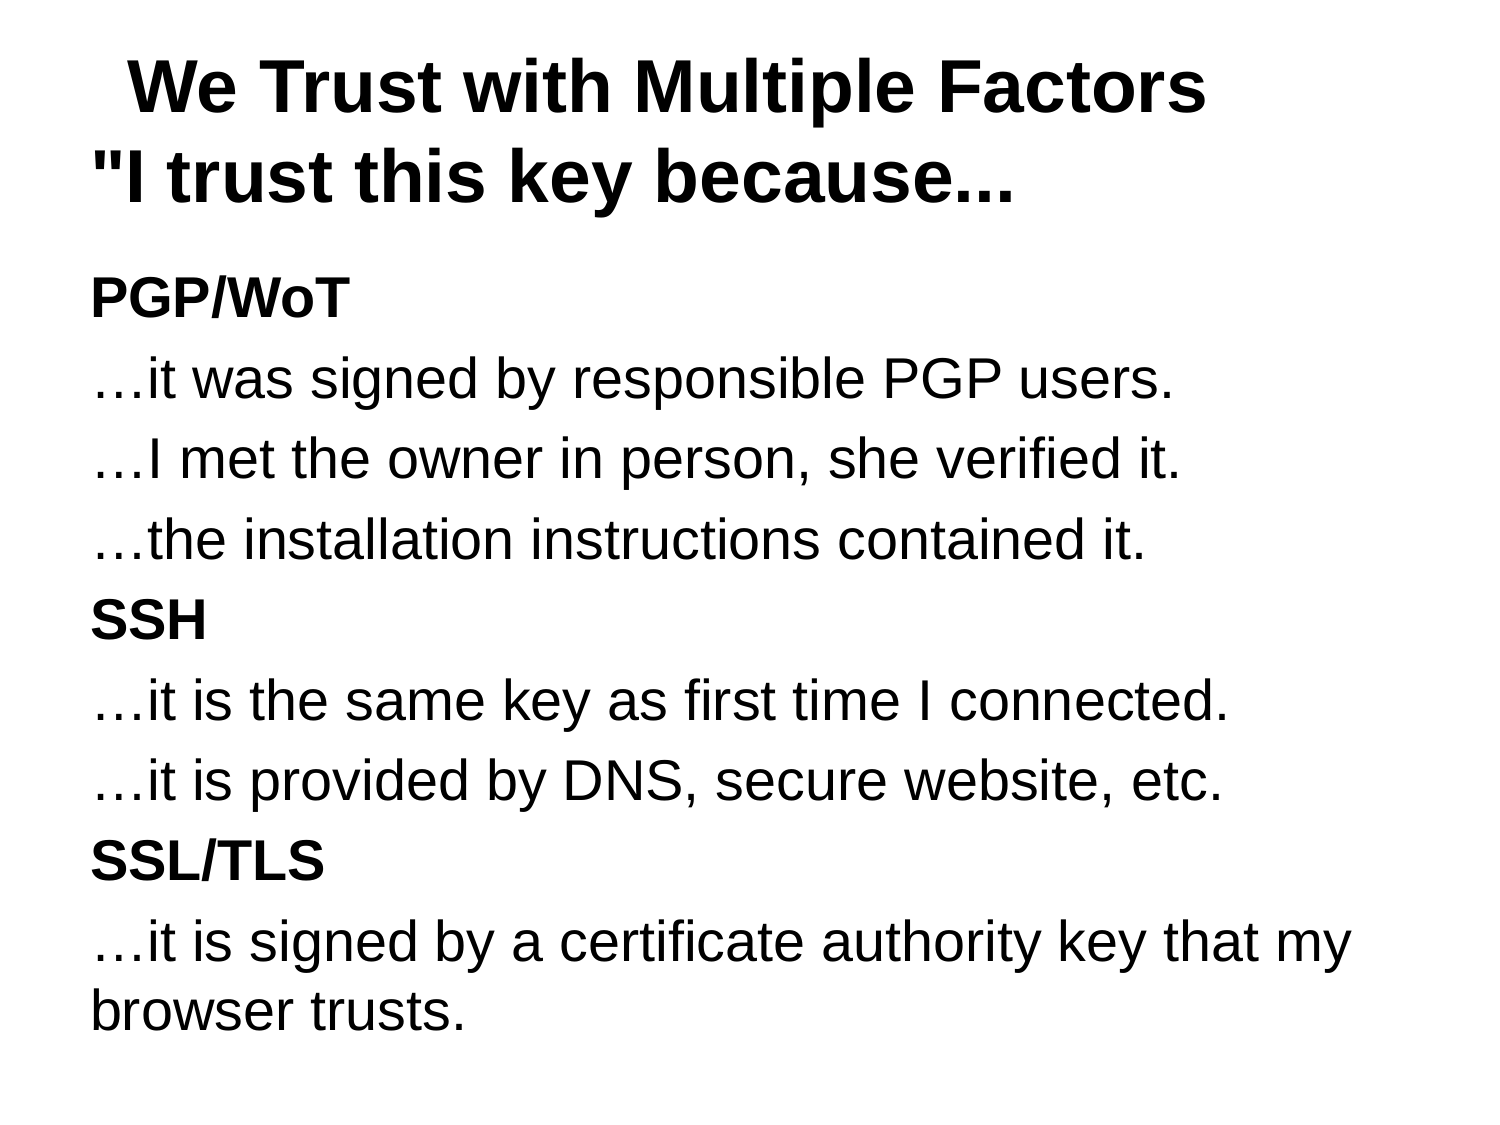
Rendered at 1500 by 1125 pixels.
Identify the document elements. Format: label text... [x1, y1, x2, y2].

title We Trust with Multiple Factors "I trust this key because... [75, 45, 1425, 233]
list PGP/WoT …it was signed by responsible PGP users. …I met the owner in person, she verified it. …the installation instructions contained it. SSH …it is the same key as first time I connected. …it is provided by DNS, secure website, etc. SSL/TLS …it is signed by a certificate authority key that my browser trusts. [75, 245, 1425, 1061]
